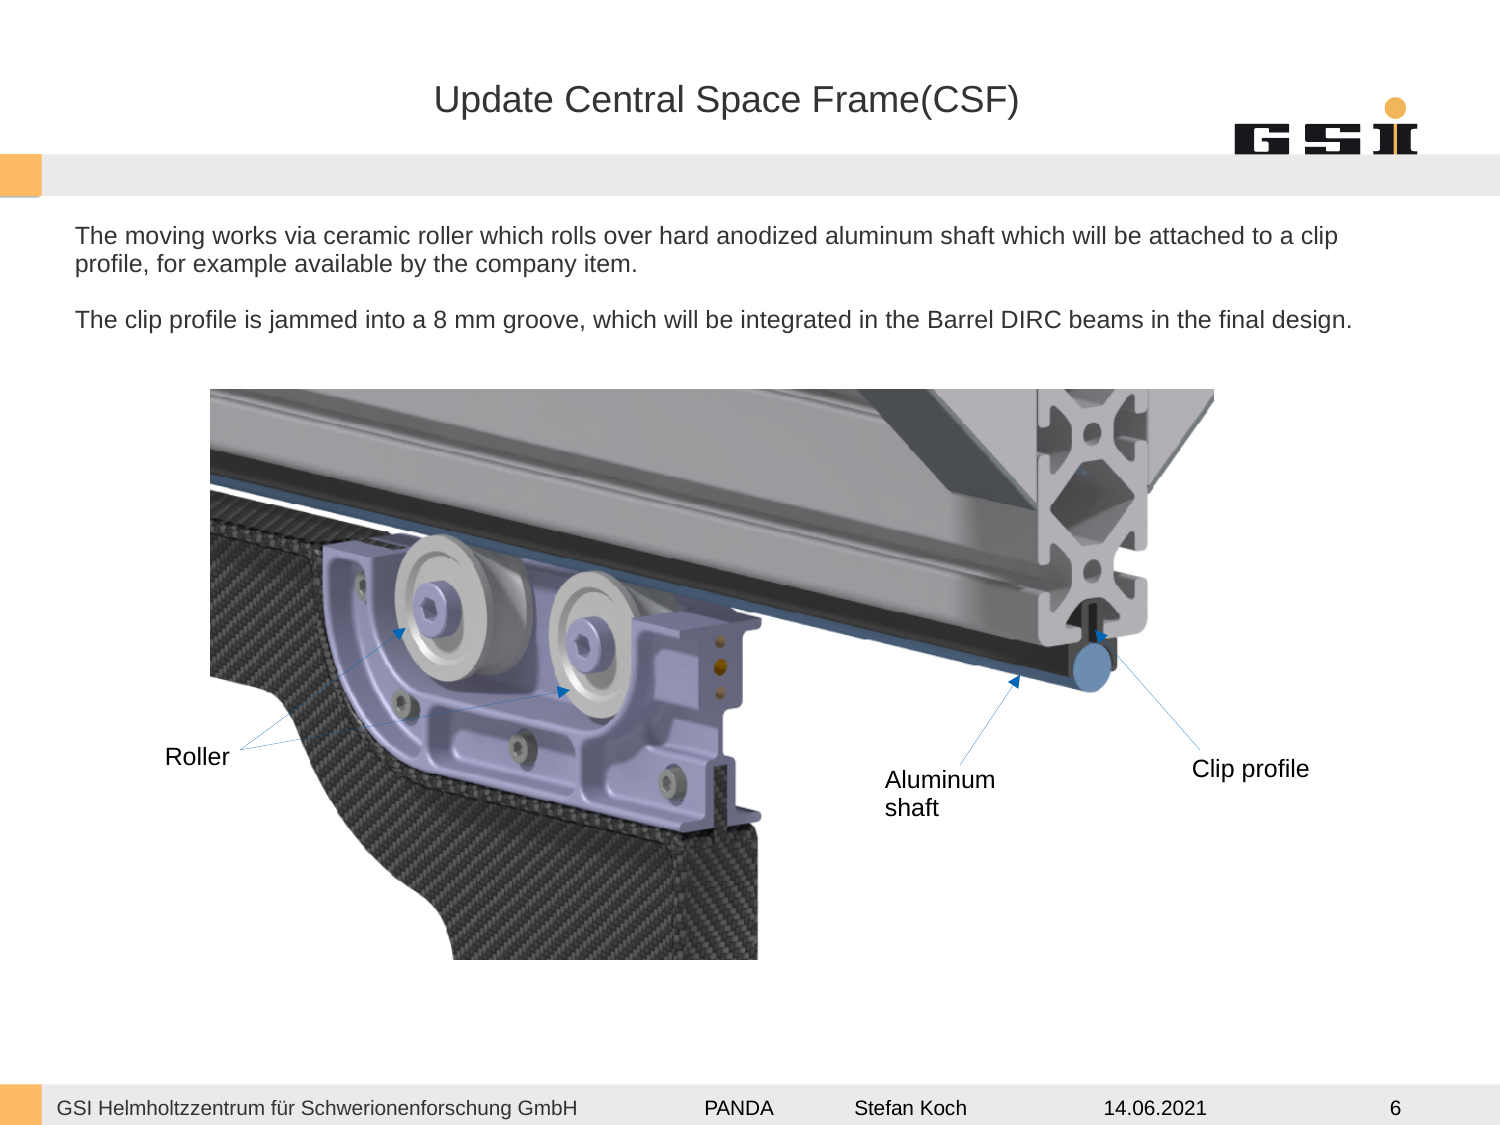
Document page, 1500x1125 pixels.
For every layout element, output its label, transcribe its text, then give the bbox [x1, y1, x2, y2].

text_box Update Central Space Frame(CSF) [65, 67, 1105, 128]
text_box The moving works via ceramic roller which rolls over hard anodized aluminum shaft which will be attached to a clip profile, for example available by the company item. The clip profile is jammed into a 8 mm groove, which will be integrated in the Barrel DIRC beams in the final design. [60, 214, 1417, 341]
picture [1233, 95, 1419, 154]
text_box Clip profile [1177, 746, 1373, 790]
text_box Aluminum shaft [870, 758, 1066, 830]
picture [210, 389, 1214, 961]
text_box Roller [150, 735, 245, 778]
